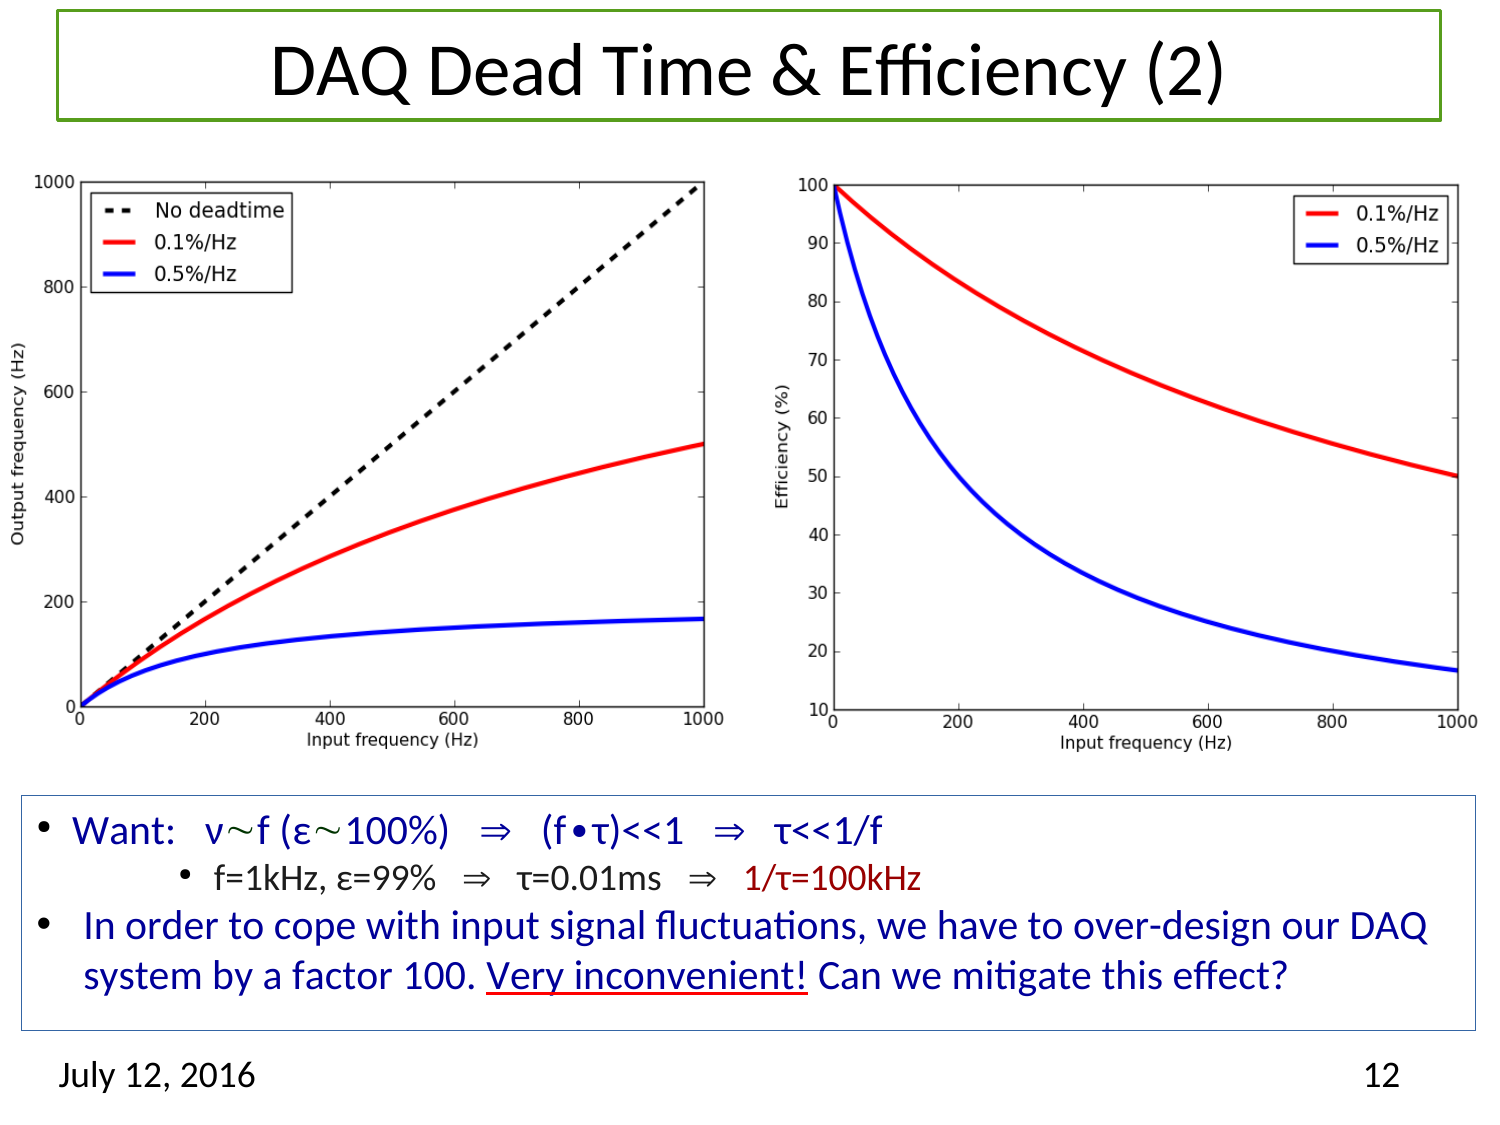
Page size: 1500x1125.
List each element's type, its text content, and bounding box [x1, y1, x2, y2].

text_box Want: ν~f (ε~100%) ⇒ (f∙τ)<<1 ⇒ τ<<1/f f=1kHz, ε=99% ⇒ τ=0.01ms ⇒ 1/τ=100kHz In order to cope with input signal fluctuations, we have to over-design our DAQ system by a factor 100. Very inconvenient! Can we mitigate this effect? [21, 795, 1476, 1031]
title DAQ Dead Time & Efficiency (2) [57, 10, 1441, 121]
picture [0, 154, 729, 755]
picture [754, 152, 1484, 753]
